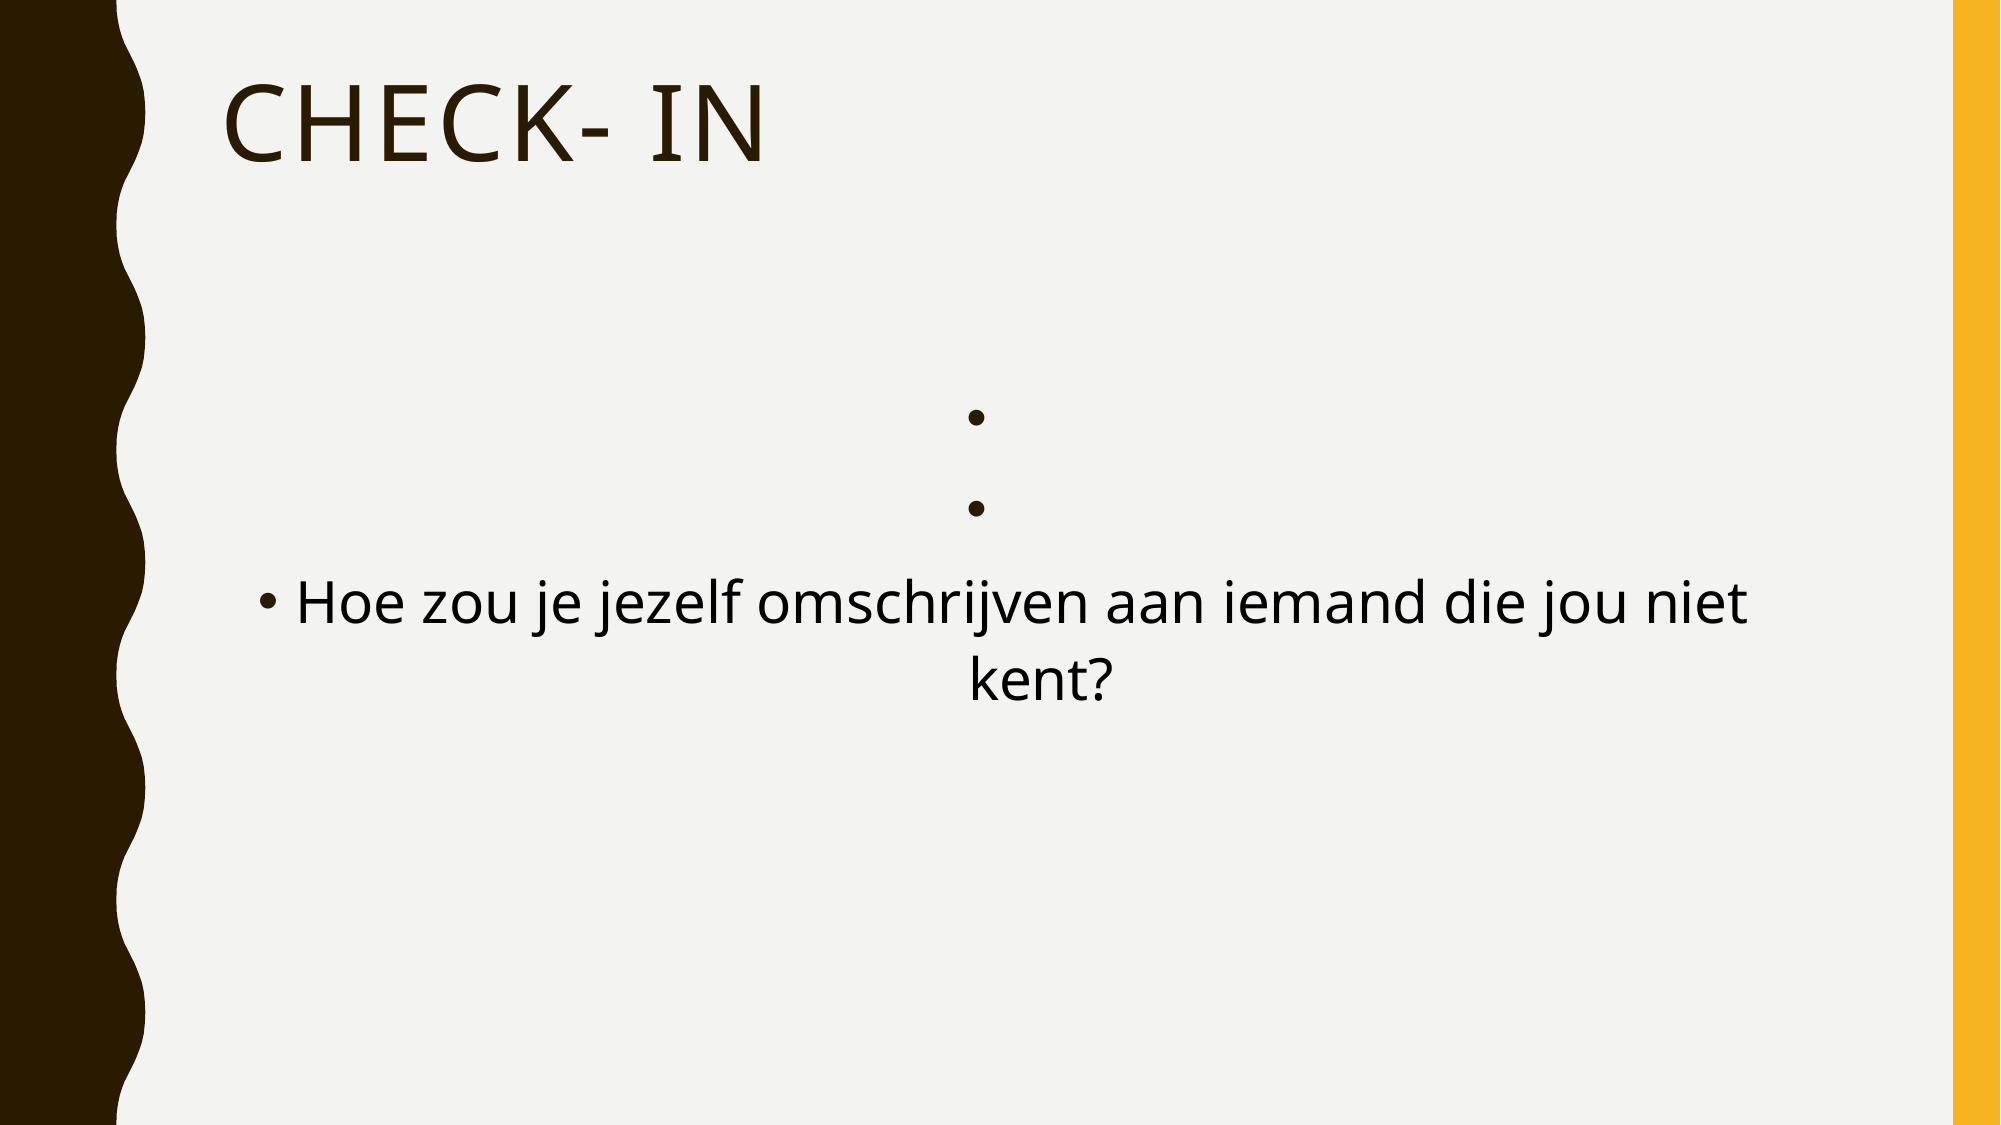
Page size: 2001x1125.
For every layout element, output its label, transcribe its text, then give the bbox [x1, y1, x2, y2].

title Check- in [205, 62, 1876, 308]
list Hoe zou je jezelf omschrijven aan iemand die jou niet kent? [205, 375, 1876, 965]
